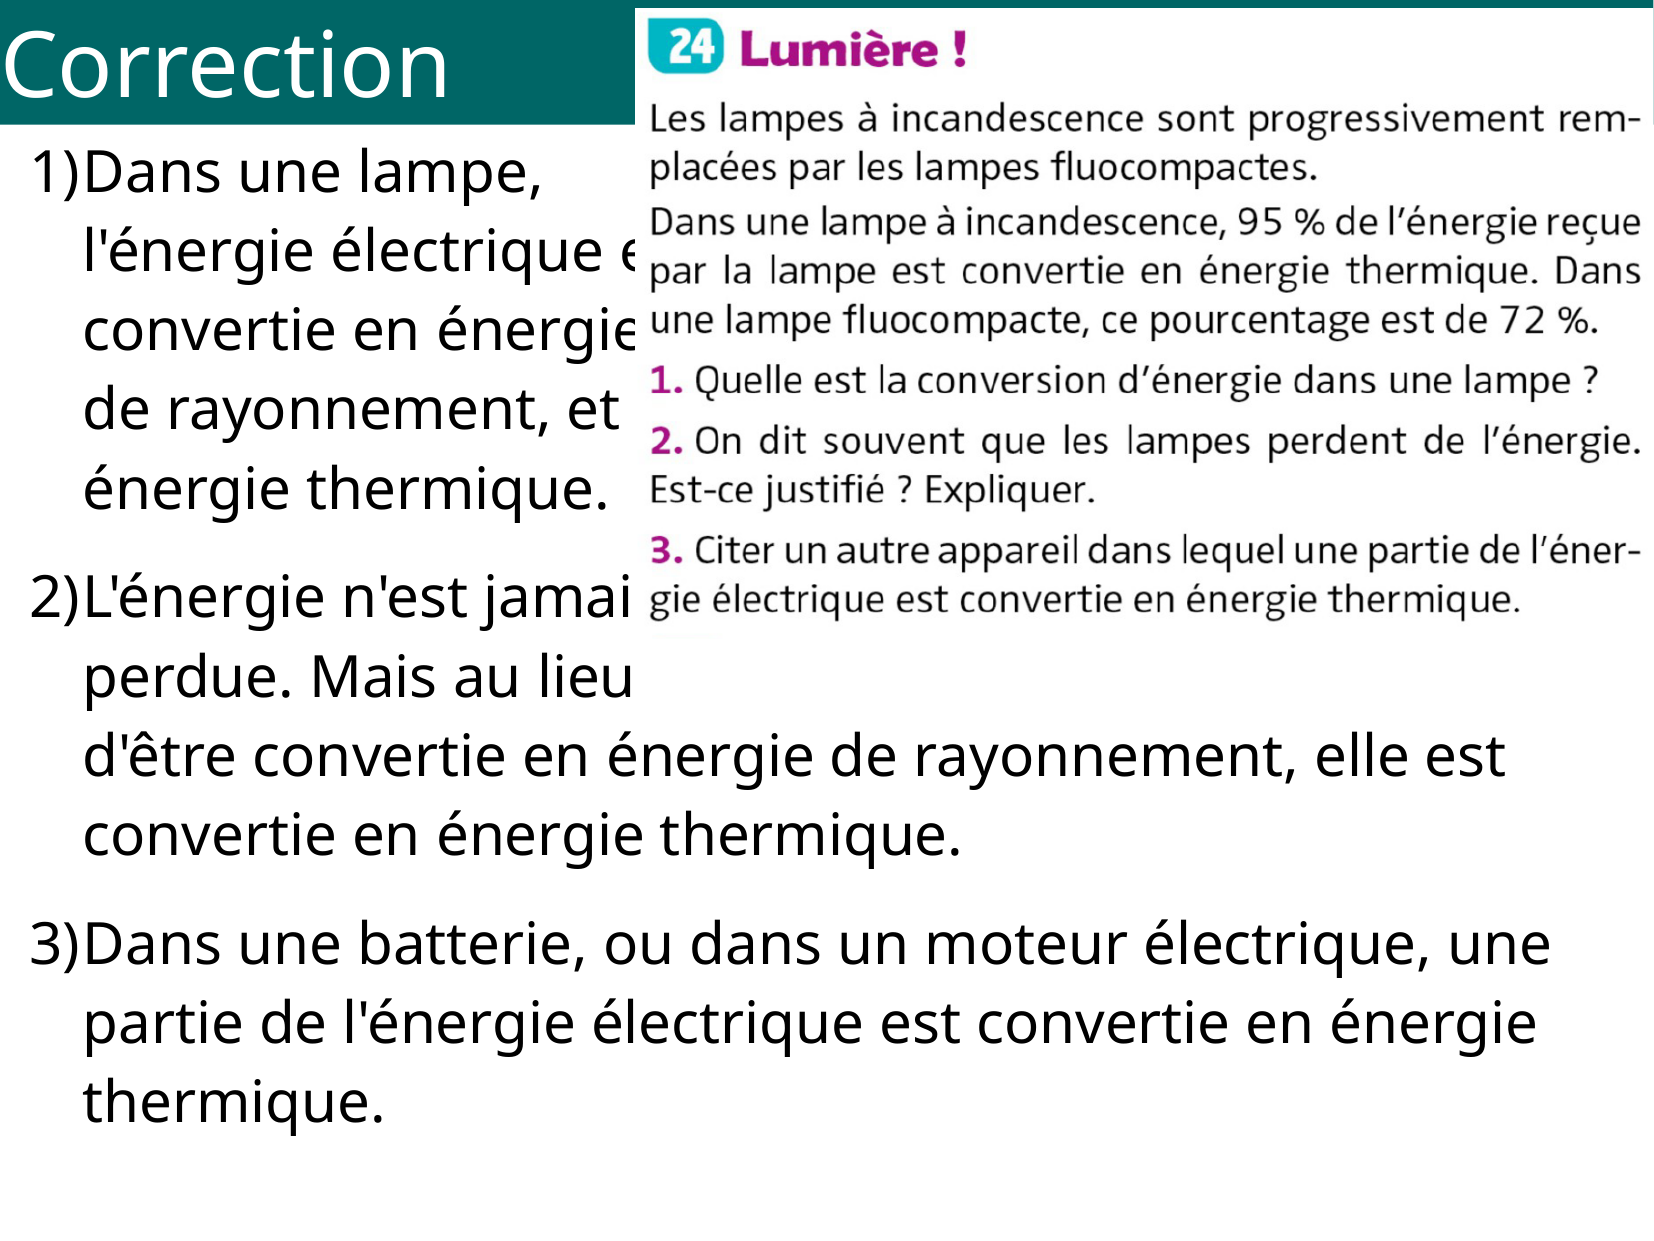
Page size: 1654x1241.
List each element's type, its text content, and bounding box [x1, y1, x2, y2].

list Dans une lampe, l'énergie électrique est convertie en énergie de rayonnement, et en énergie thermique. L'énergie n'est jamais perdue. Mais au lieu d'être convertie en énergie de rayonnement, elle est convertie en énergie thermique. Dans une batterie, ou dans un moteur électrique, une partie de l'énergie électrique est convertie en énergie thermique. [11, 129, 1642, 1229]
title Correction [0, 8, 635, 116]
picture [635, 8, 1654, 639]
